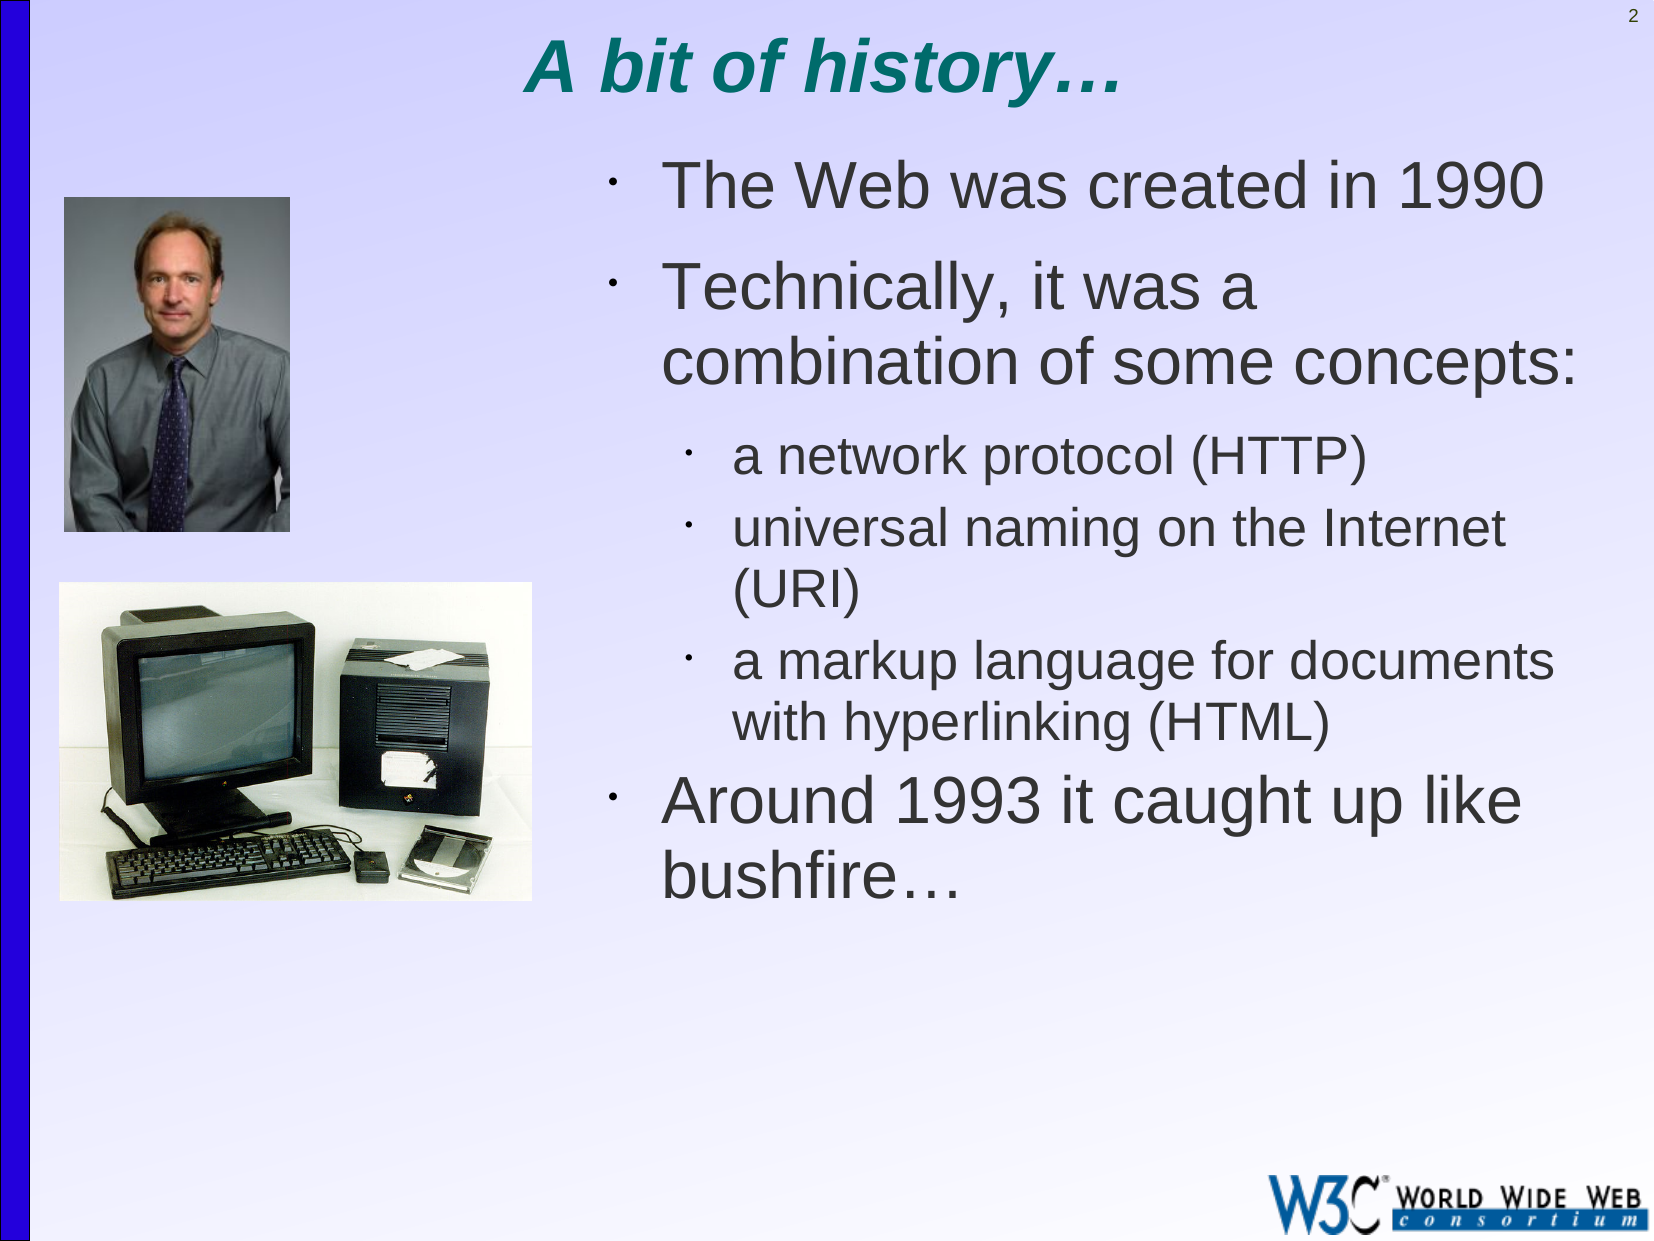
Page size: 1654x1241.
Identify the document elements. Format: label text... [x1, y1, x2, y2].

picture [59, 582, 532, 902]
title A bit of history… [0, 13, 1654, 117]
list The Web was created in 1990 Technically, it was a combination of some concepts: a network protocol (HTTP) universal naming on the Internet (URI) a markup language for documents with hyperlinking (HTML) Around 1993 it caught up like bushfire… [590, 147, 1618, 1119]
picture [1263, 1175, 1654, 1235]
picture [64, 197, 290, 532]
